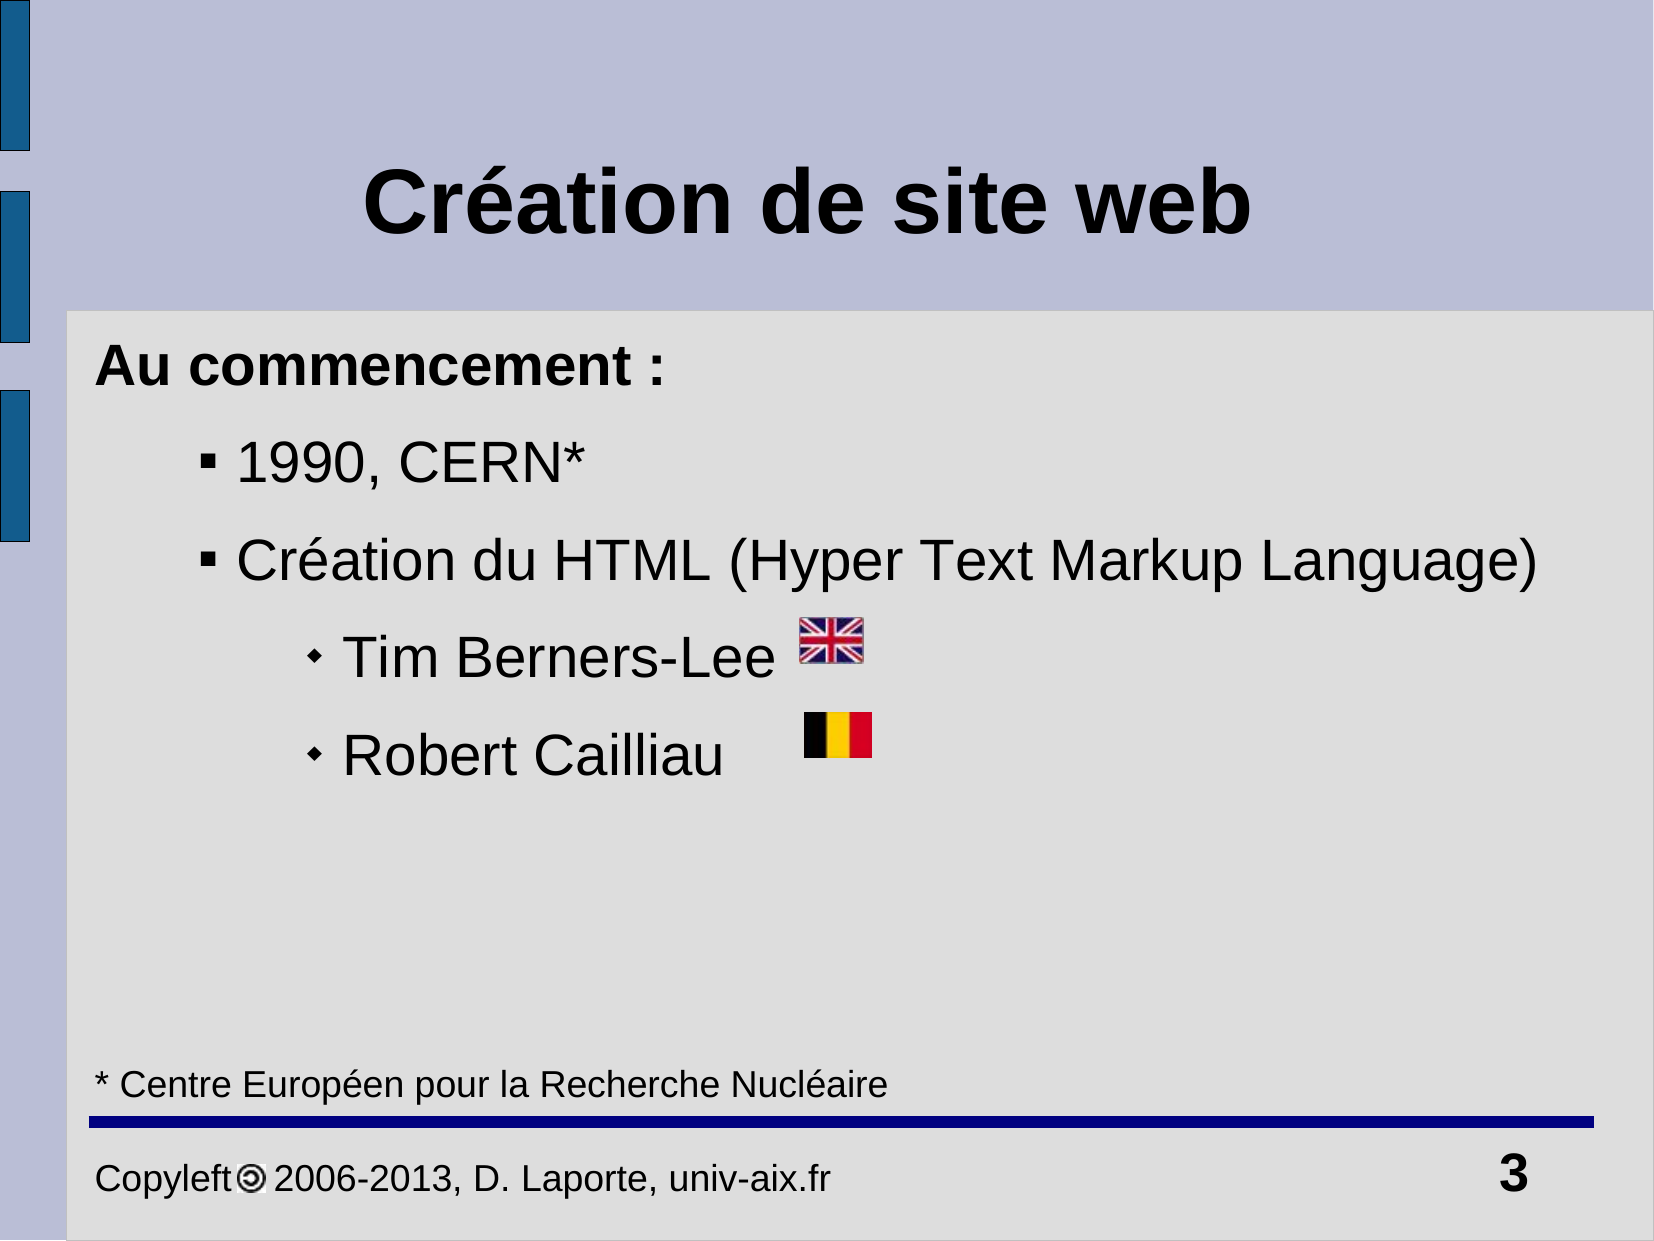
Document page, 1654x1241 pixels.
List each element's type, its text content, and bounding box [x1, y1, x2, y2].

text_box Au commencement : 1990, CERN* Création du HTML (Hyper Text Markup Language) Tim Berners-Lee Robert Cailliau [88, 310, 1595, 889]
picture [237, 1164, 266, 1193]
text_box * Centre Européen pour la Recherche Nucléaire [94, 1062, 889, 1106]
picture [804, 712, 872, 758]
picture [799, 617, 864, 664]
